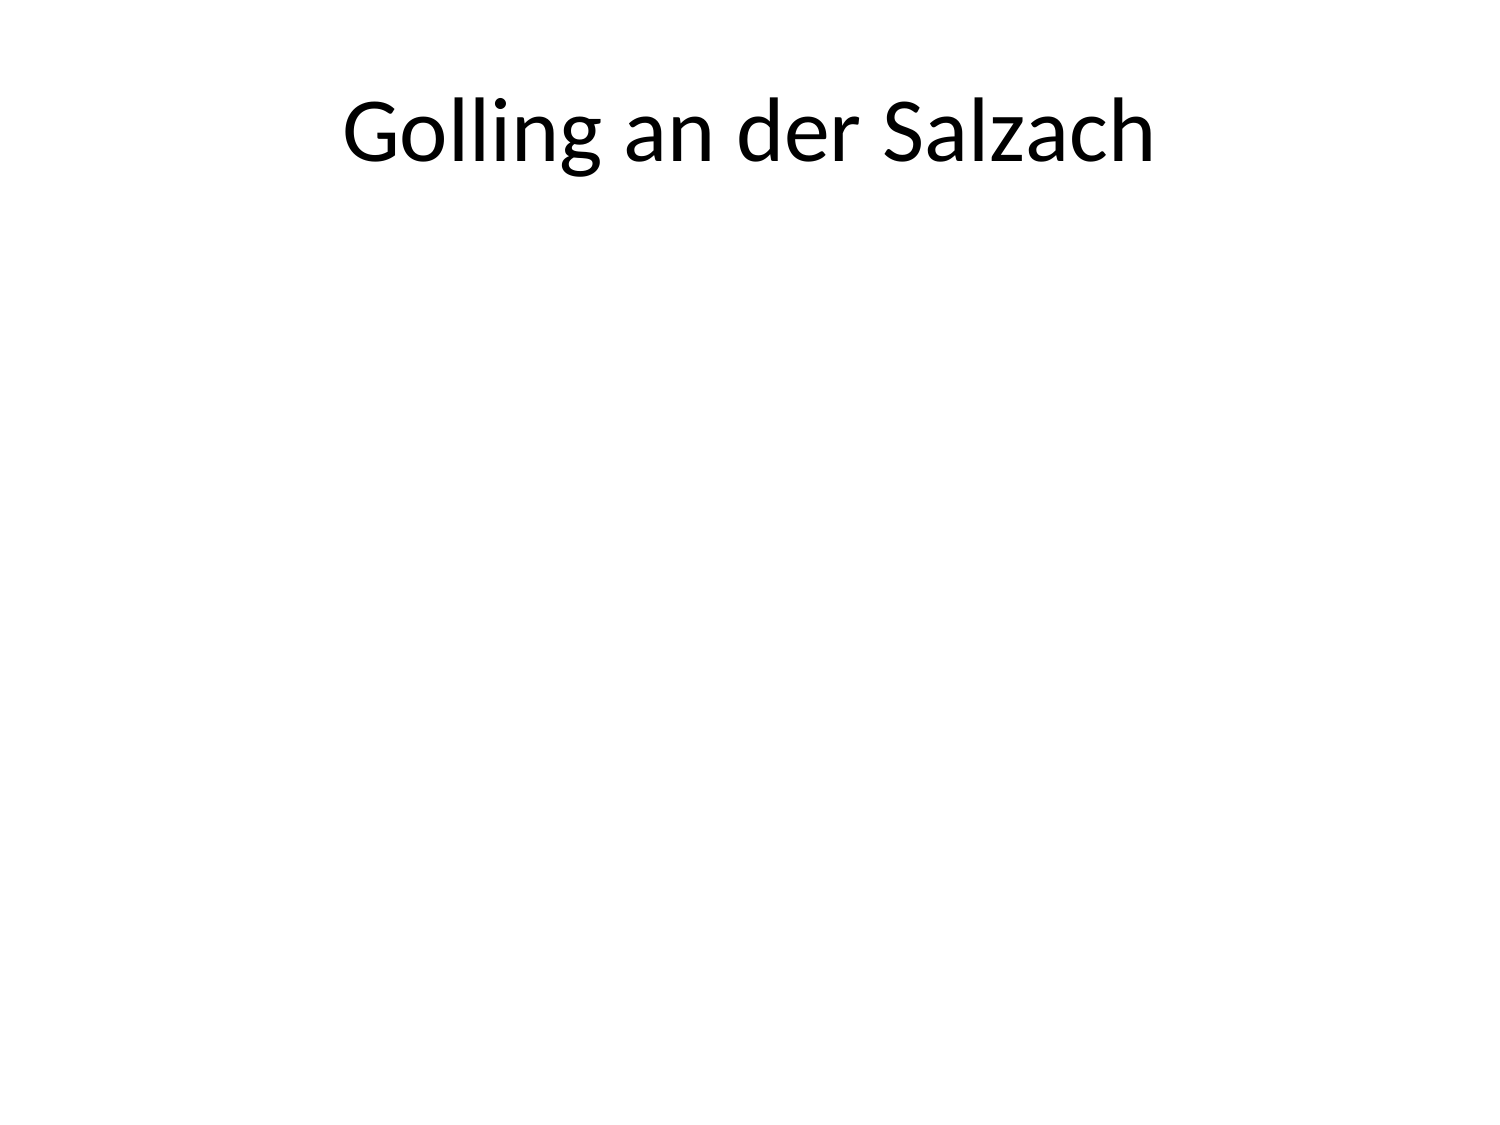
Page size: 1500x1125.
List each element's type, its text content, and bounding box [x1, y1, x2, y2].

title Golling an der Salzach [75, 45, 1426, 233]
